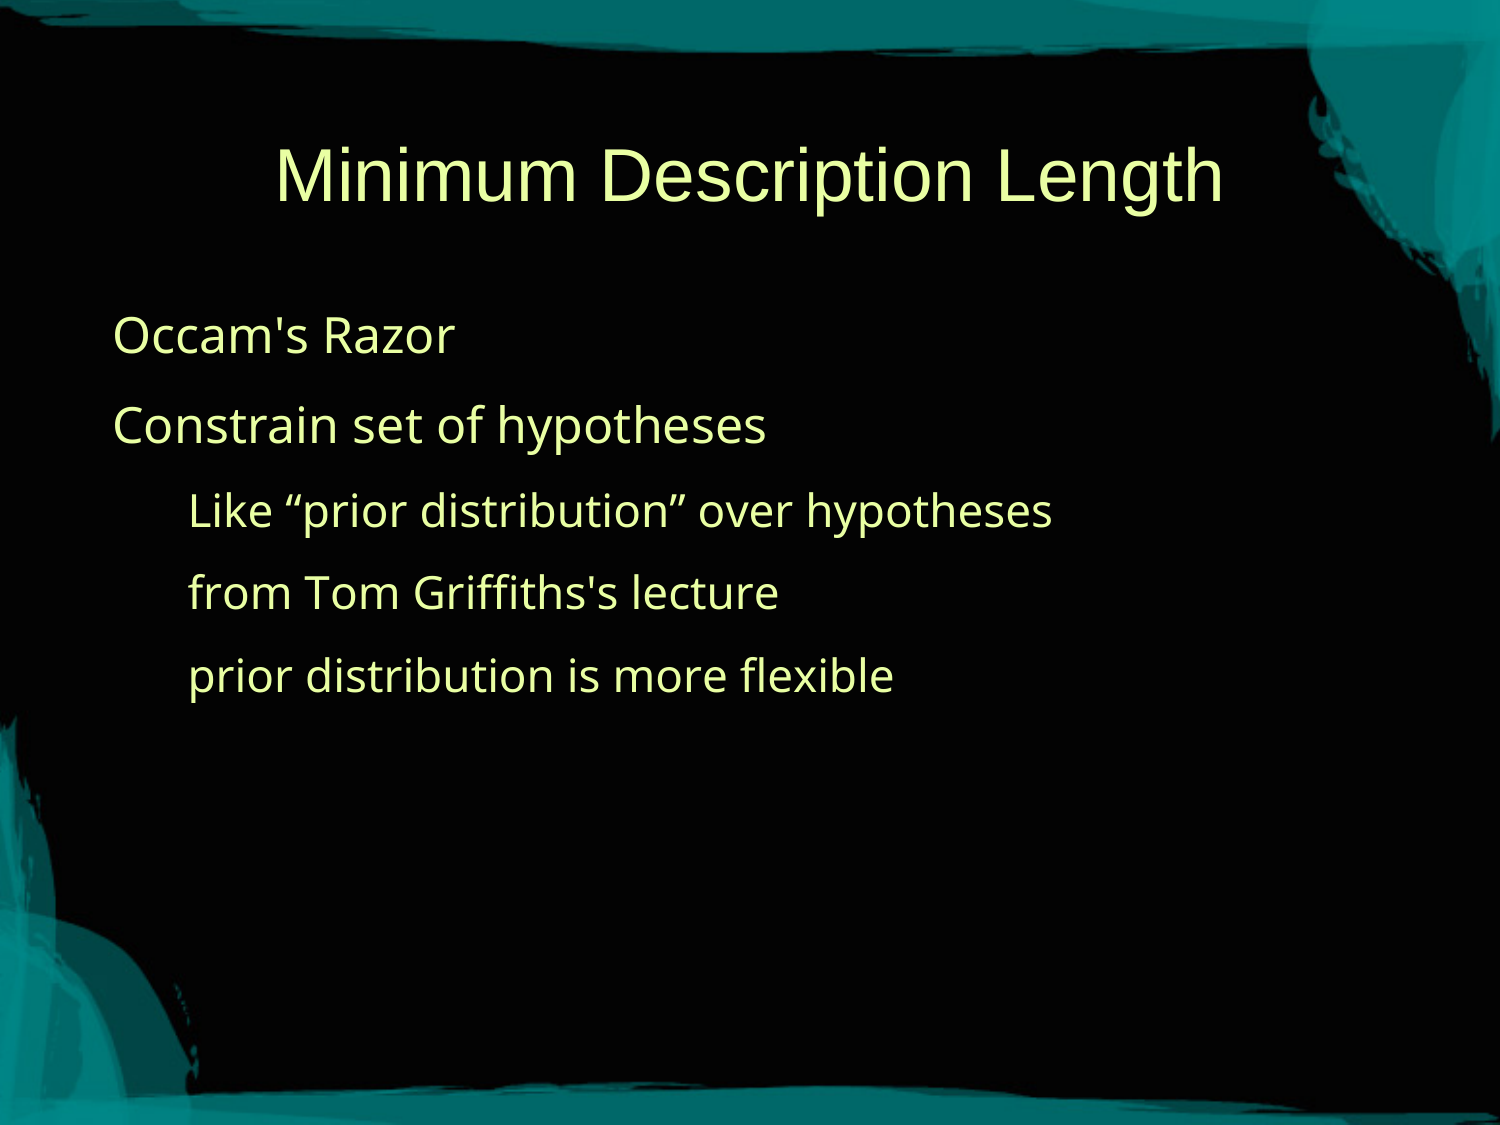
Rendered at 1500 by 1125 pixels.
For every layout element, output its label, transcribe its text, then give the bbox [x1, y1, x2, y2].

picture [0, 0, 1500, 1125]
list Occam's Razor Constrain set of hypotheses Like “prior distribution” over hypotheses from Tom Griffiths's lecture prior distribution is more flexible [112, 299, 1388, 986]
title Minimum Description Length [112, 94, 1388, 256]
